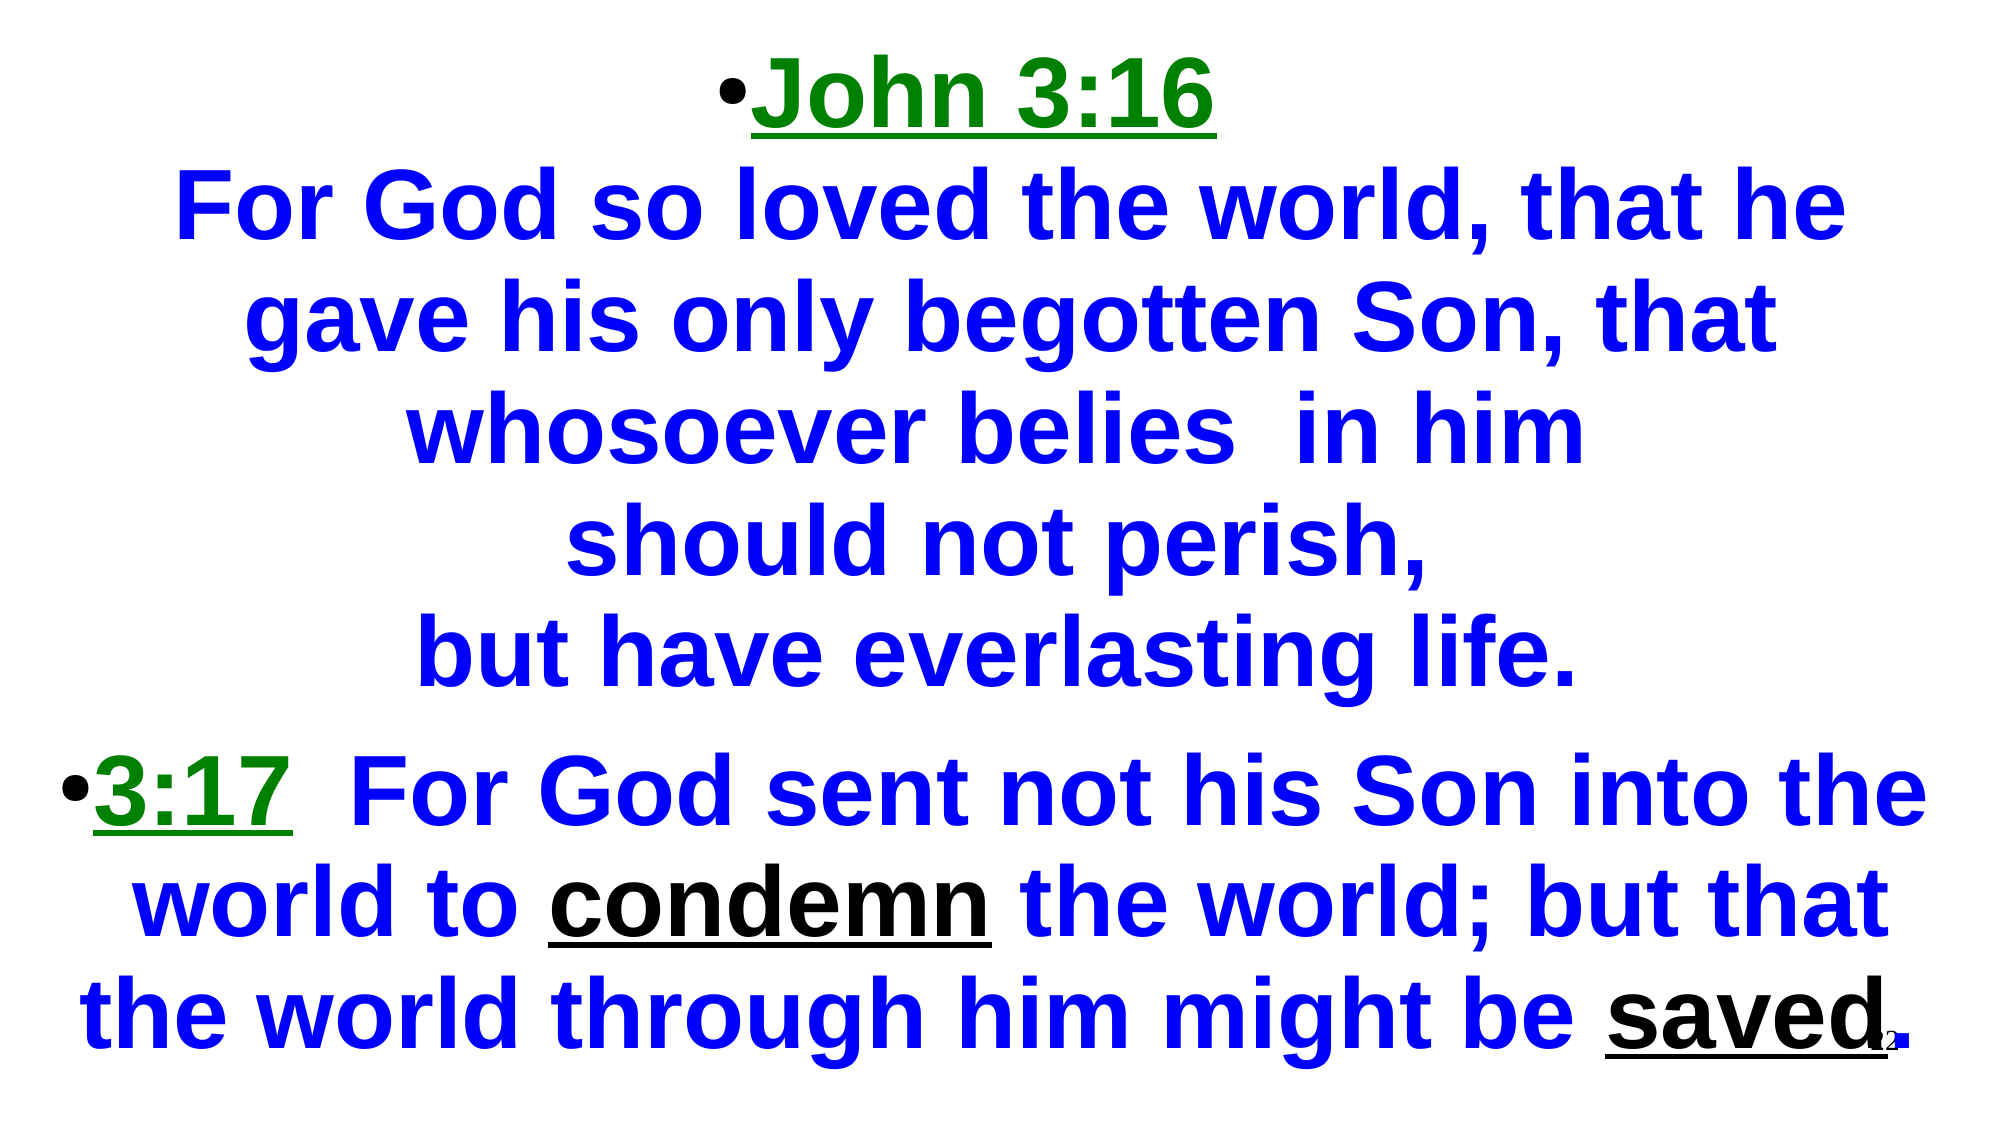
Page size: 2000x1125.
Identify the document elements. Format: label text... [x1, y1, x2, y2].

list John 3:16 For God so loved the world, that he gave his only begotten Son, that whosoever belies in him should not perish, but have everlasting life. 3:17 For God sent not his Son into the world to condemn the world; but that the world through him might be saved. [37, 37, 1951, 1088]
